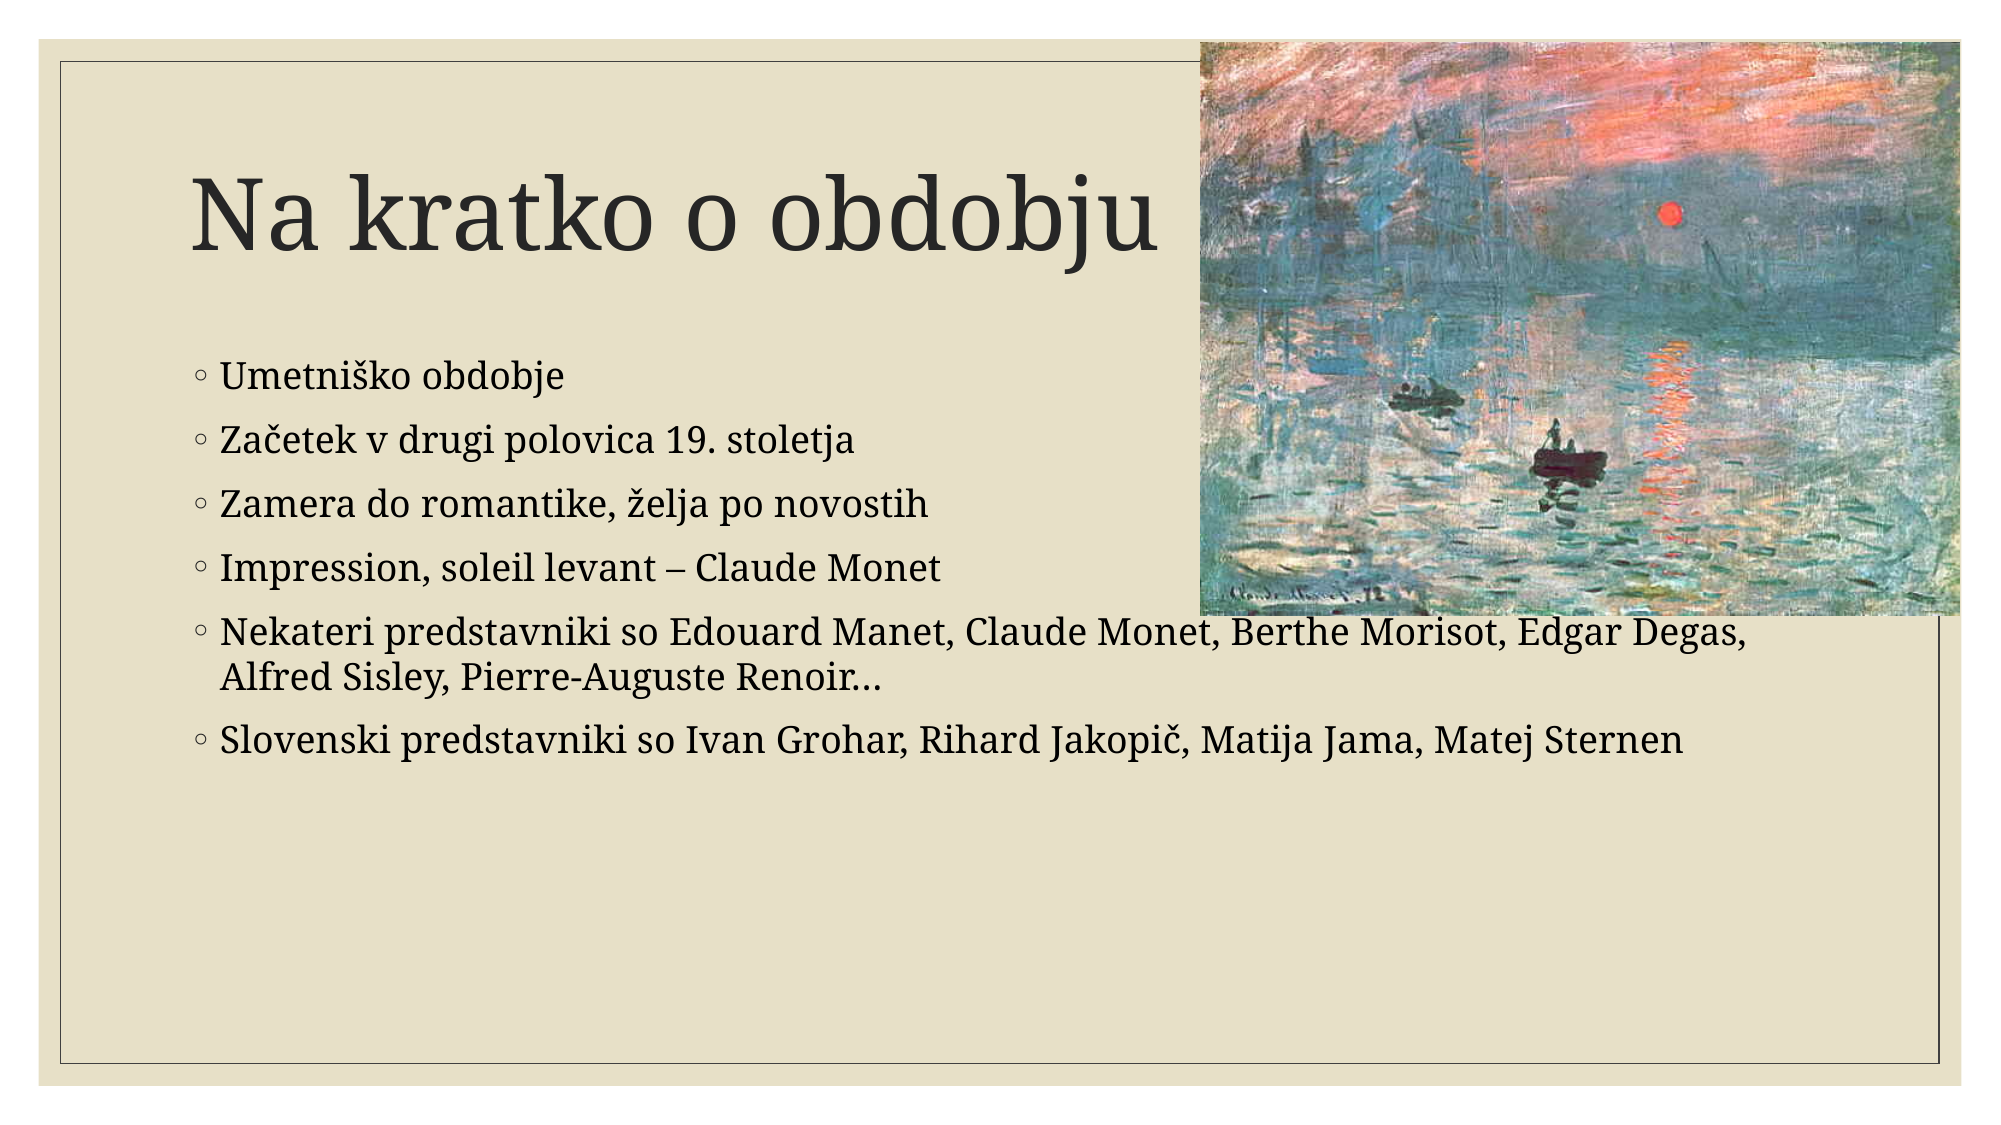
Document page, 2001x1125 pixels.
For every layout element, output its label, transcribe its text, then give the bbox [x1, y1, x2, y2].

title Na kratko o obdobju [174, 105, 1200, 331]
list Umetniško obdobje Začetek v drugi polovica 19. stoletja Zamera do romantike, želja po novostih Impression, soleil levant – Claude Monet Nekateri predstavniki so Edouard Manet, Claude Monet, Berthe Morisot, Edgar Degas, Alfred Sisley, Pierre-Auguste Renoir… Slovenski predstavniki so Ivan Grohar, Rihard Jakopič, Matija Jama, Matej Sternen [174, 345, 1825, 991]
picture [1200, 42, 1960, 616]
